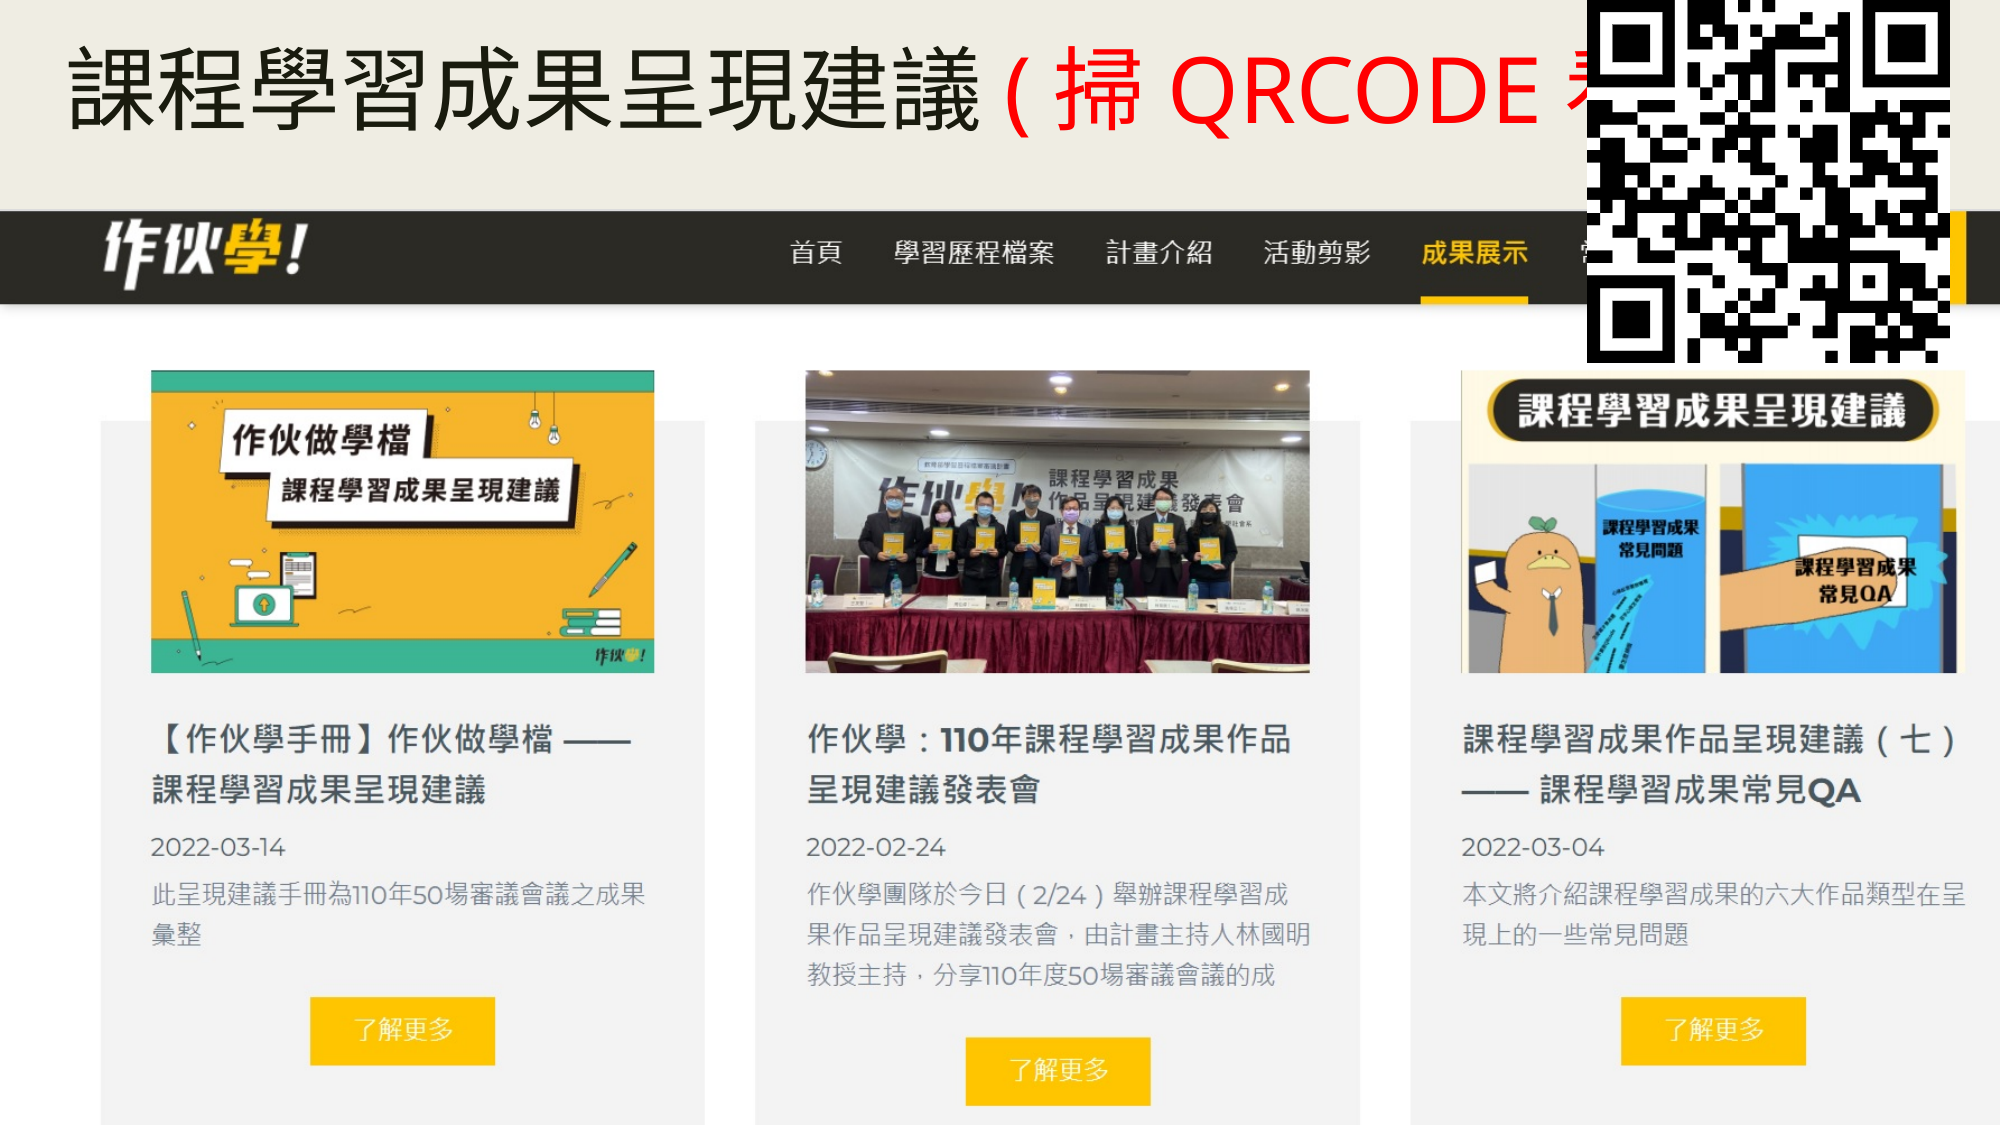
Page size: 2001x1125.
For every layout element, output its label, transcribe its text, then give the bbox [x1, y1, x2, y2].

picture [0, 0, 2000, 1125]
title 課程學習成果呈現建議(掃QRCODE看) [50, 37, 1587, 209]
